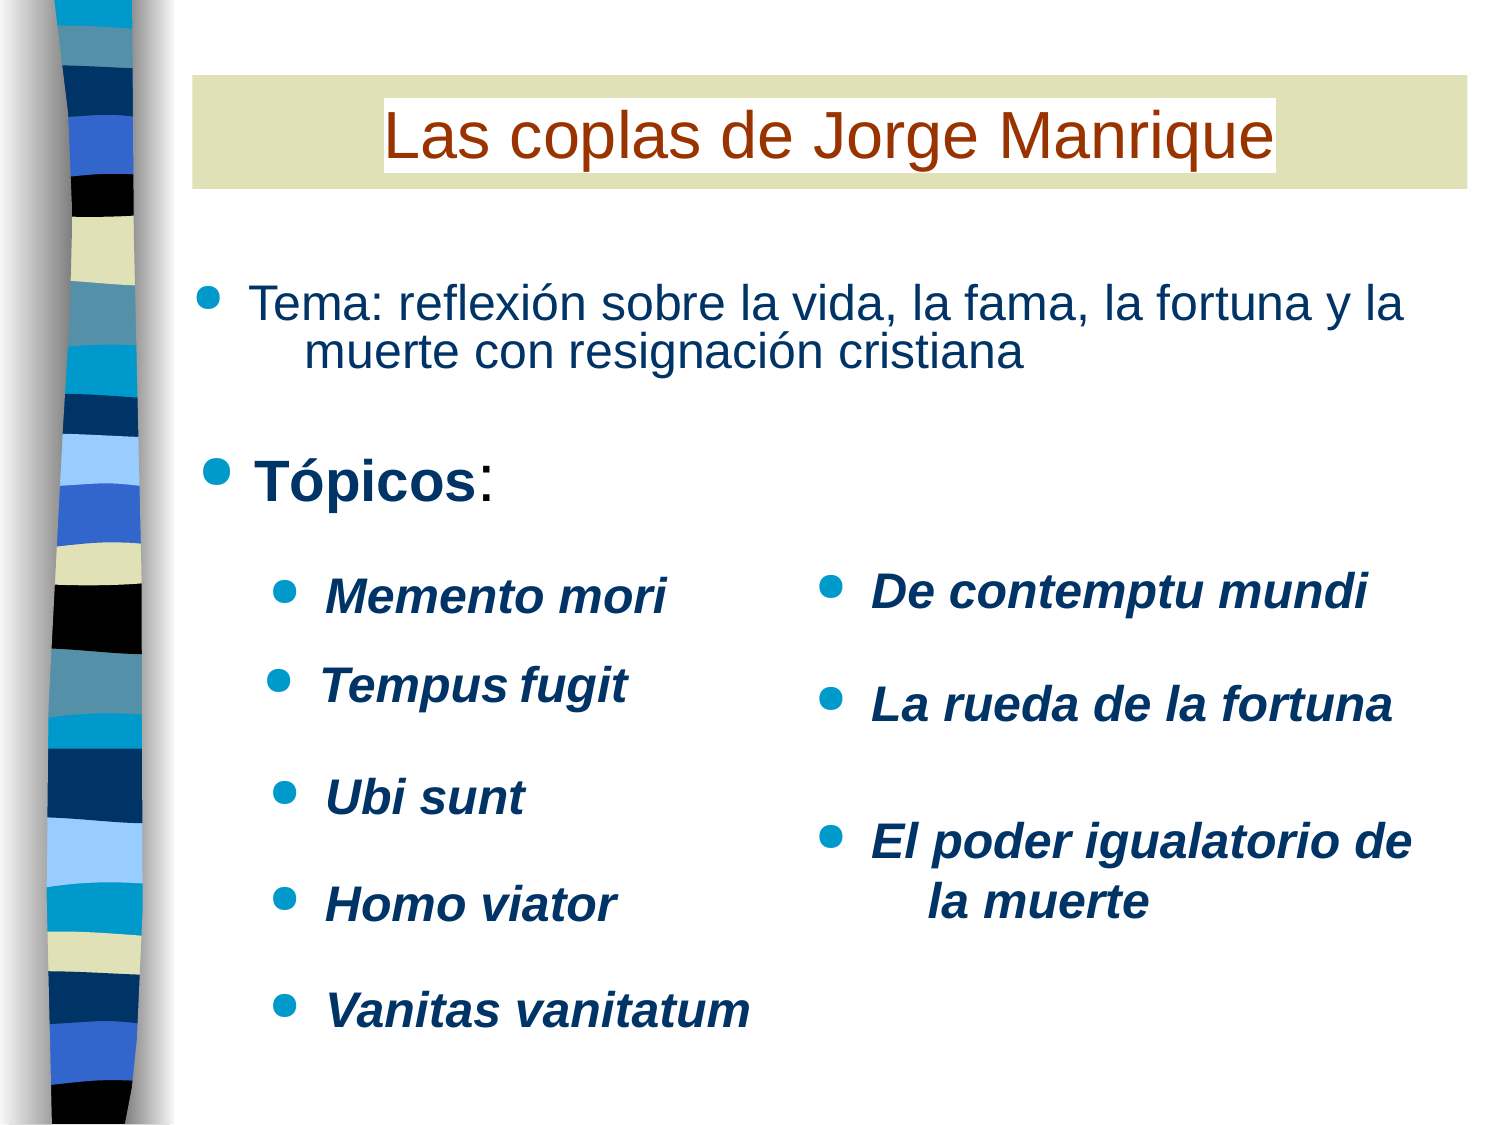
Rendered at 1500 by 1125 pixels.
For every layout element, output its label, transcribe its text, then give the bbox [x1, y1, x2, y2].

text_box Homo viator [254, 864, 679, 970]
text_box De contemptu mundi [800, 551, 1500, 646]
title Las coplas de Jorge Manrique [192, 75, 1468, 189]
text_box Tempus fugit [248, 645, 673, 740]
text_box Vanitas vanitatum [254, 970, 856, 1088]
text_box Memento mori [254, 557, 738, 675]
text_box El poder igualatorio de la muerte [800, 801, 1450, 896]
text_box Tema: reflexión sobre la vida, la fama, la fortuna y la muerte con resignación cristiana [177, 210, 1500, 485]
text_box La rueda de la fortuna [800, 664, 1450, 758]
text_box Ubi sunt [254, 757, 620, 852]
text_box Tópicos: [183, 485, 1458, 557]
